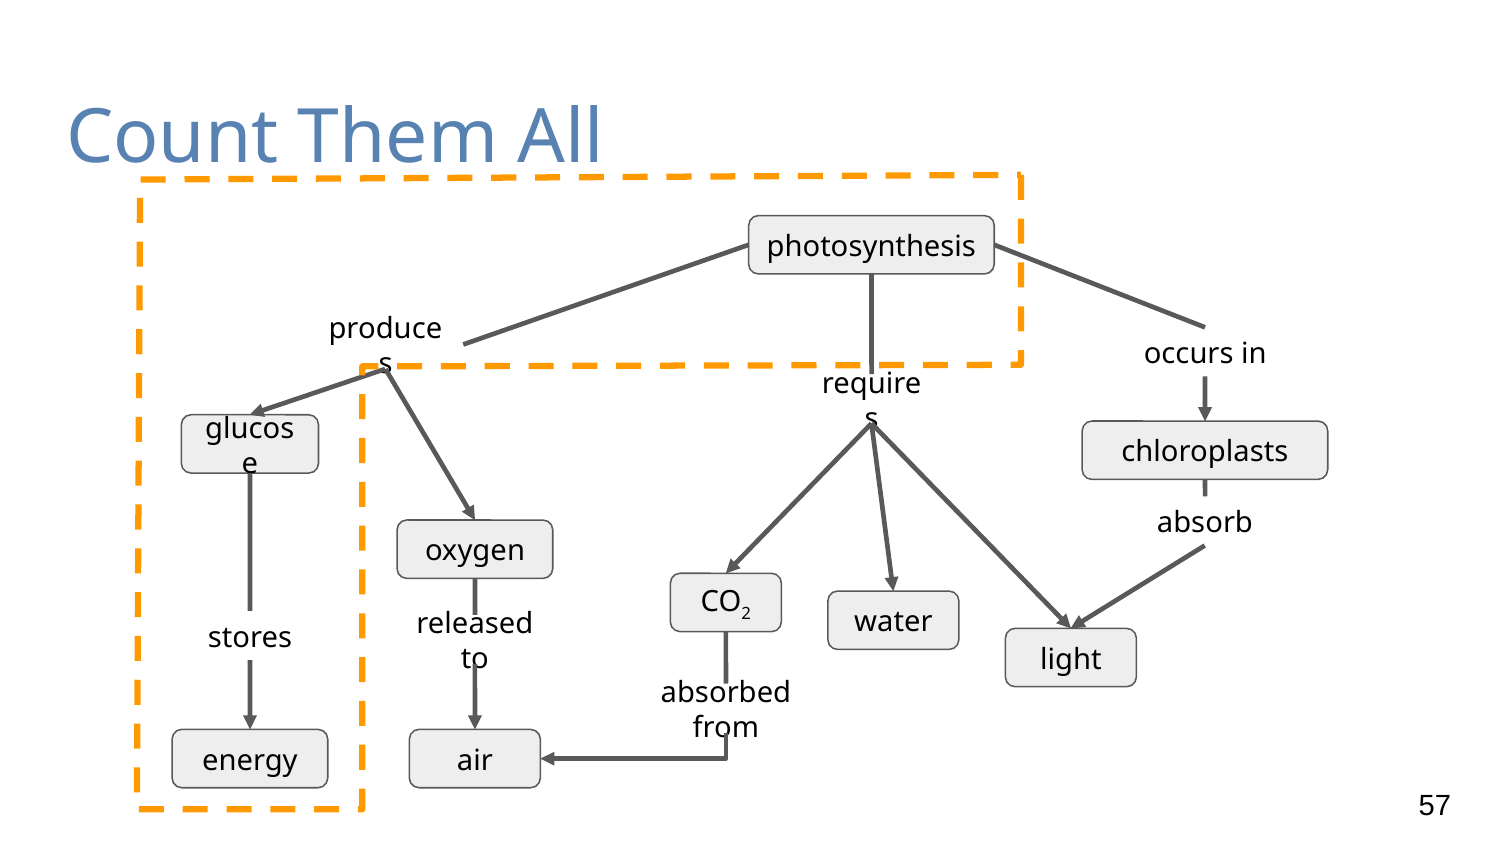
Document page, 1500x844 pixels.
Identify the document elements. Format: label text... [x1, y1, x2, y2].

text_box chloroplasts [1082, 421, 1328, 480]
text_box oxygen [397, 519, 553, 579]
text_box photosynthesis [748, 215, 995, 274]
text_box absorb [1136, 496, 1274, 546]
text_box occurs in [1127, 327, 1283, 377]
text_box stores [172, 610, 328, 661]
text_box absorbed from [608, 683, 844, 733]
text_box produces [307, 319, 464, 370]
text_box glucose [181, 414, 319, 474]
text_box requires [802, 374, 941, 424]
title Count Them All [51, 72, 1449, 167]
text_box air [409, 729, 541, 788]
text_box CO2 [670, 573, 782, 632]
text_box energy [172, 729, 328, 788]
text_box light [1005, 628, 1137, 687]
text_box water [827, 591, 959, 650]
text_box released to [384, 614, 566, 664]
